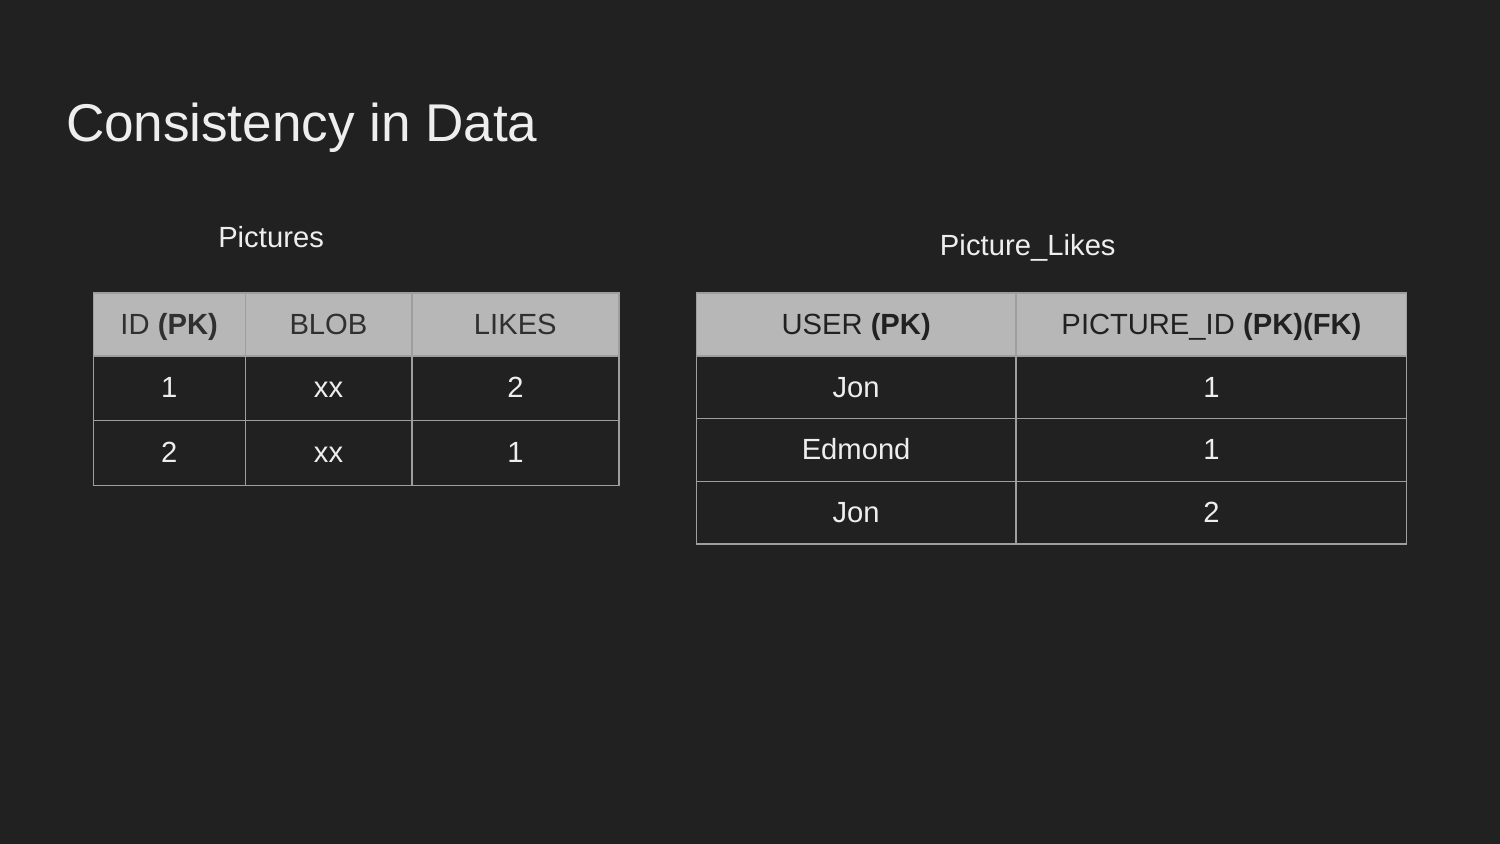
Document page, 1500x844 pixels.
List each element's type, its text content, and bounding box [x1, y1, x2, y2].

table_header ID (PK) [94, 294, 245, 355]
table_header BLOB [246, 294, 411, 355]
table_cell 2 [94, 421, 245, 485]
table_cell Jon [697, 482, 1015, 543]
table_cell 1 [94, 357, 245, 420]
table_cell Jon [697, 357, 1015, 418]
table_cell Edmond [697, 419, 1015, 481]
table_header LIKES [413, 294, 618, 355]
text_box Pictures [203, 203, 513, 242]
table_cell 2 [413, 357, 618, 420]
table_cell xx [246, 421, 411, 485]
table_cell 2 [1017, 482, 1406, 543]
text_box Picture_Likes [924, 211, 1235, 267]
table_cell 1 [1017, 419, 1406, 481]
table_cell 1 [1017, 357, 1406, 418]
table_header PICTURE_ID (PK)(FK) [1017, 294, 1406, 355]
table_cell 1 [413, 421, 618, 485]
title Consistency in Data [51, 72, 1449, 167]
table_header USER (PK) [697, 294, 1015, 355]
table_cell xx [246, 357, 411, 420]
